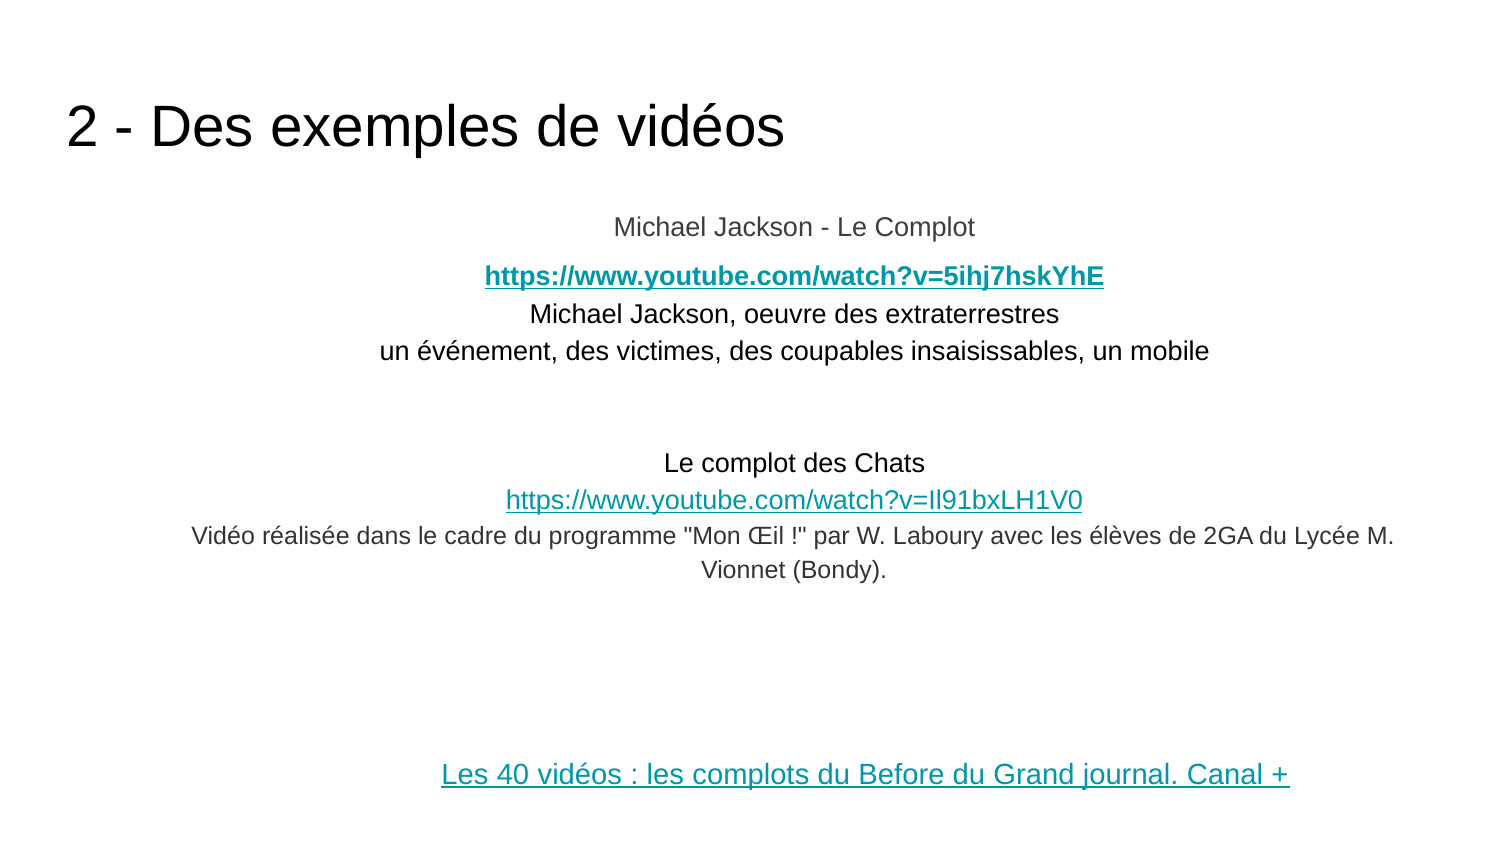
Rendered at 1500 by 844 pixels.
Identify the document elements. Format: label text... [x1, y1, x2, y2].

list [80, 189, 737, 750]
list Michael Jackson - Le Complot https://www.youtube.com/watch?v=5ihj7hskYhE Michael Jackson, oeuvre des extraterrestres un événement, des victimes, des coupables insaisissables, un mobile Le complot des Chats https://www.youtube.com/watch?v=Il91bxLH1V0 Vidéo réalisée dans le cadre du programme "Mon Œil !" par W. Laboury avec les élèves de 2GA du Lycée M. Vionnet (Bondy). [737, 189, 1458, 740]
text_box Les 40 vidéos : les complots du Before du Grand journal. Canal + [273, 740, 1459, 813]
title 2 - Des exemples de vidéos [51, 72, 1449, 167]
